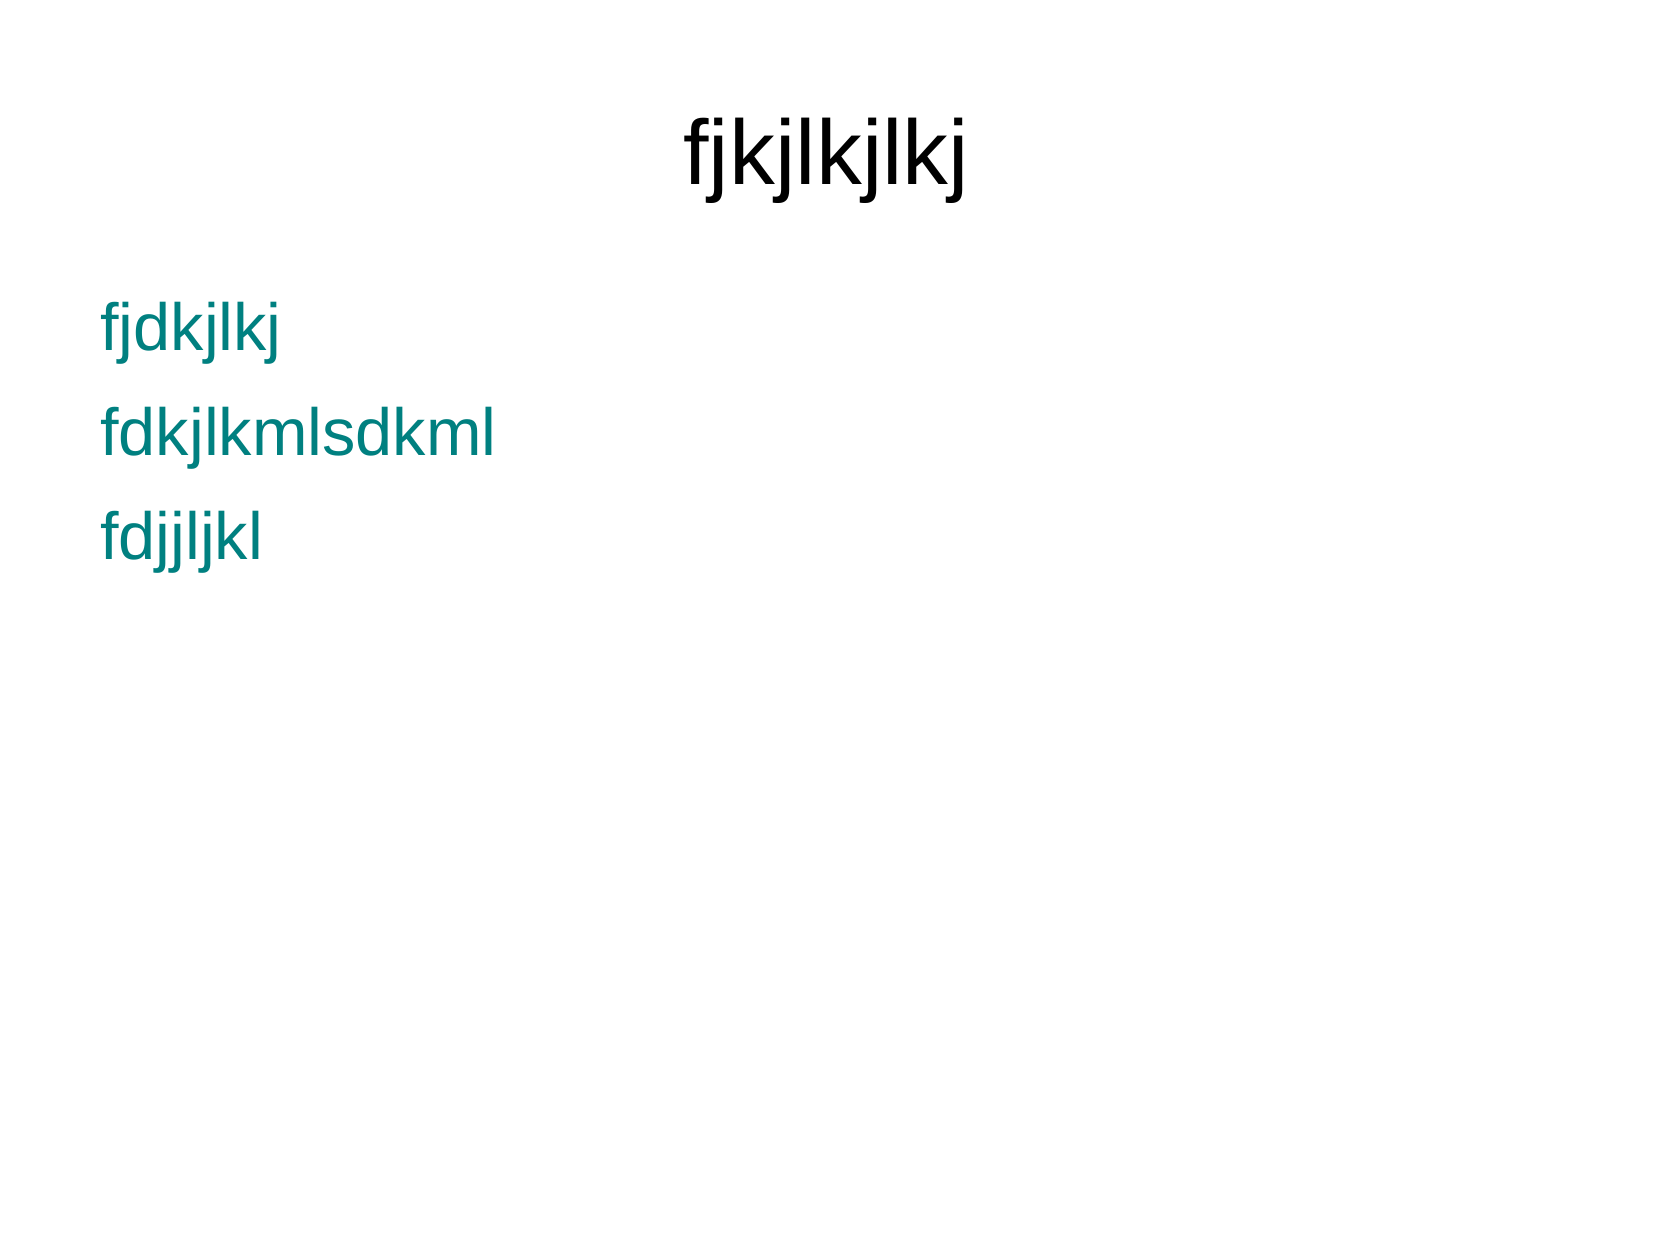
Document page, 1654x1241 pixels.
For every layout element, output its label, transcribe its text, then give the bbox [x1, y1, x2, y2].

title fjkjlkjlkj [82, 56, 1571, 250]
list fjdkjlkj fdkjlkmlsdkml fdjjljkl [82, 290, 1571, 1094]
